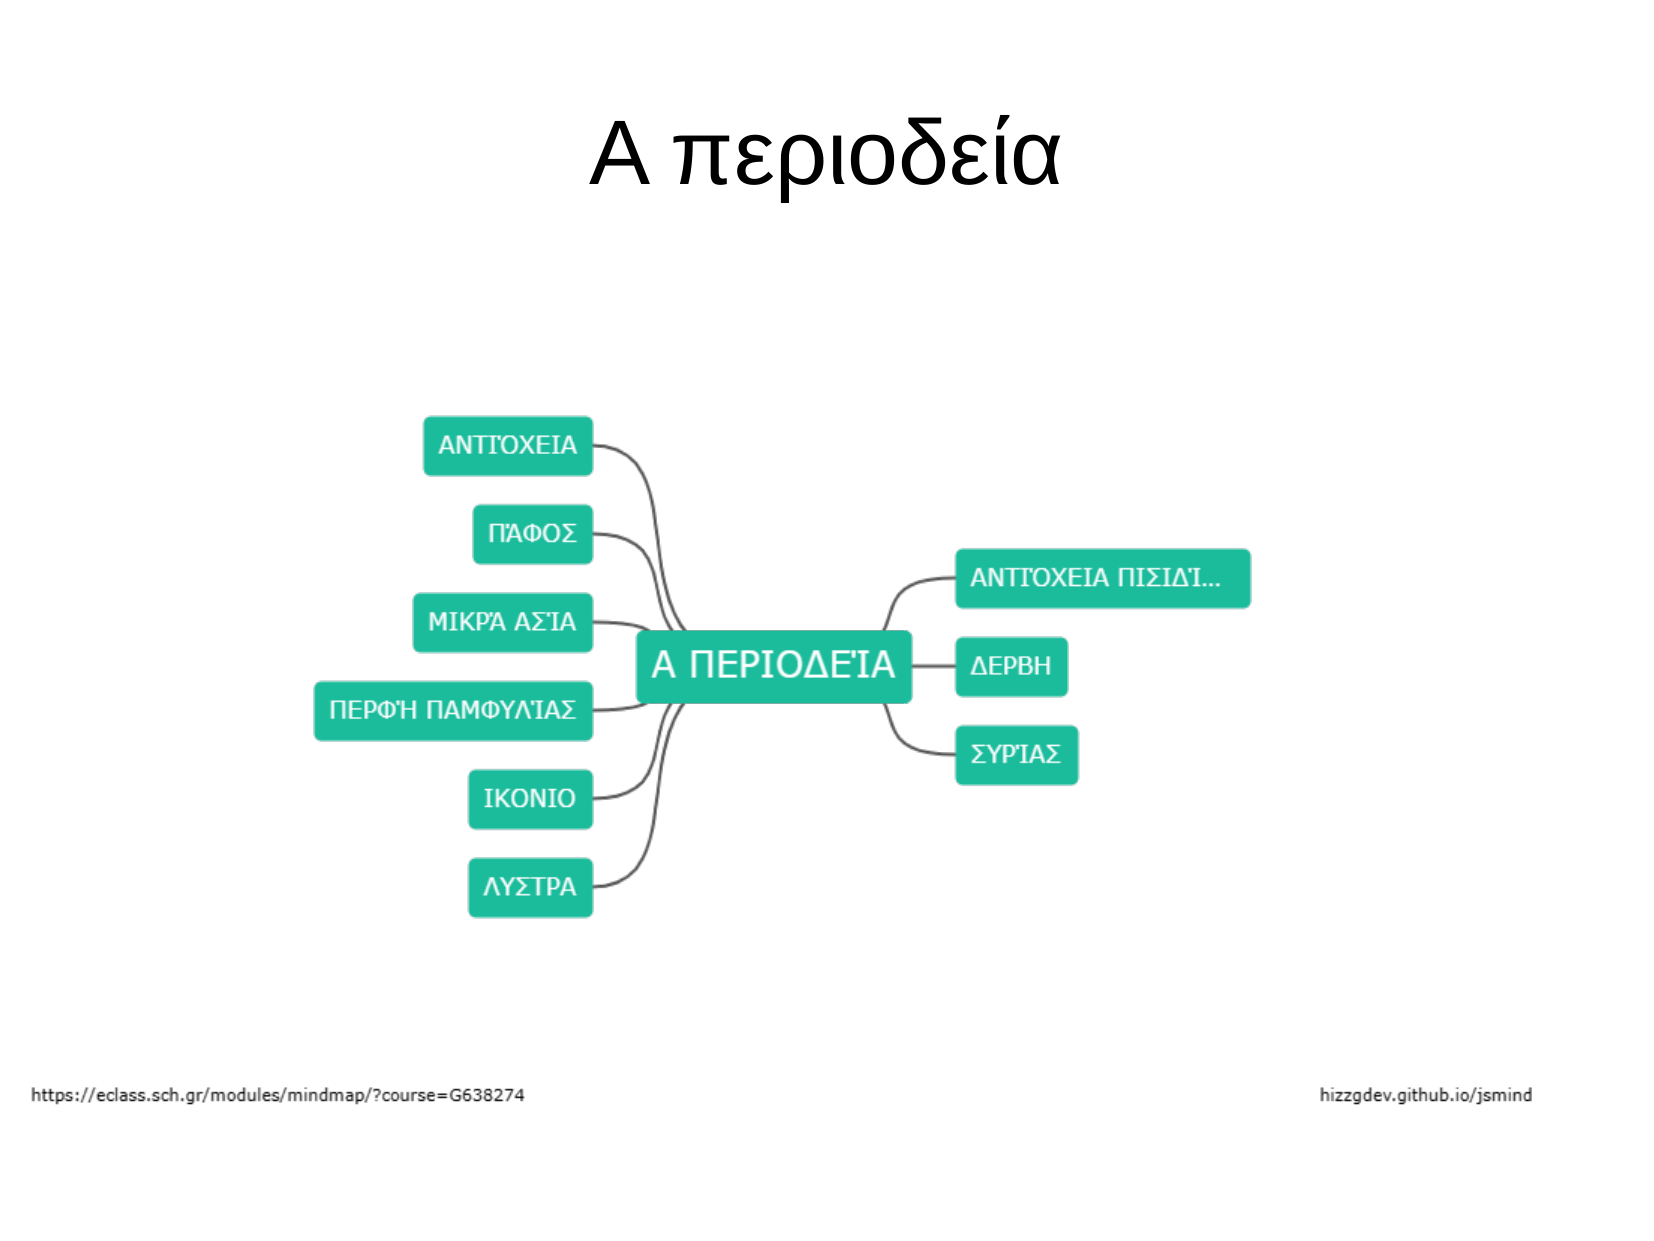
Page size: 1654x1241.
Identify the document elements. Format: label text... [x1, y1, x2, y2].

picture [23, 224, 1541, 1109]
title Α περιοδεία [82, 49, 1571, 257]
